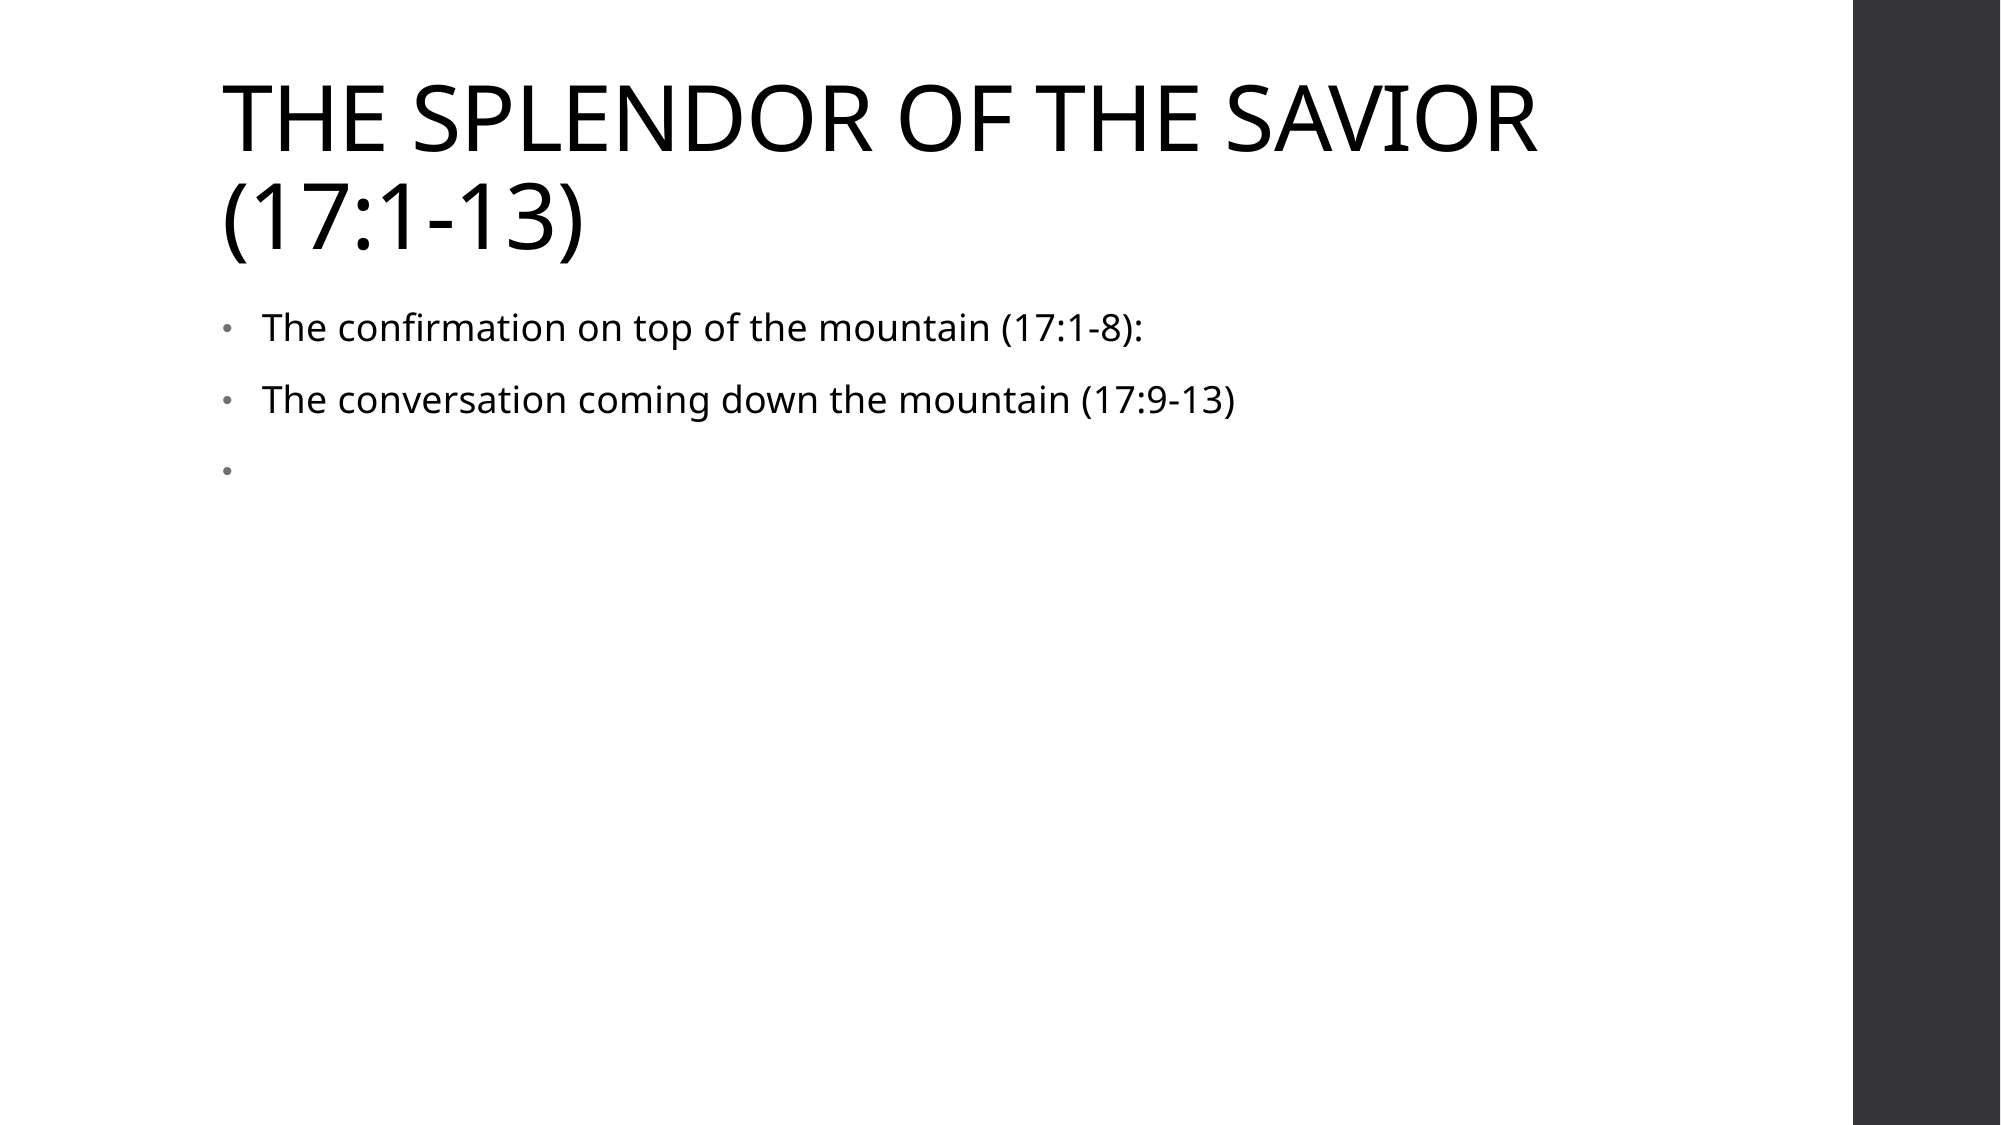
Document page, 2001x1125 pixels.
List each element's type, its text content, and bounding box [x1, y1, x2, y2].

list The confirmation on top of the mountain (17:1-8): The conversation coming down the mountain (17:9-13) [206, 299, 1617, 1014]
title THE SPLENDOR OF THE SAVIOR (17:1-13) [206, 60, 1797, 278]
